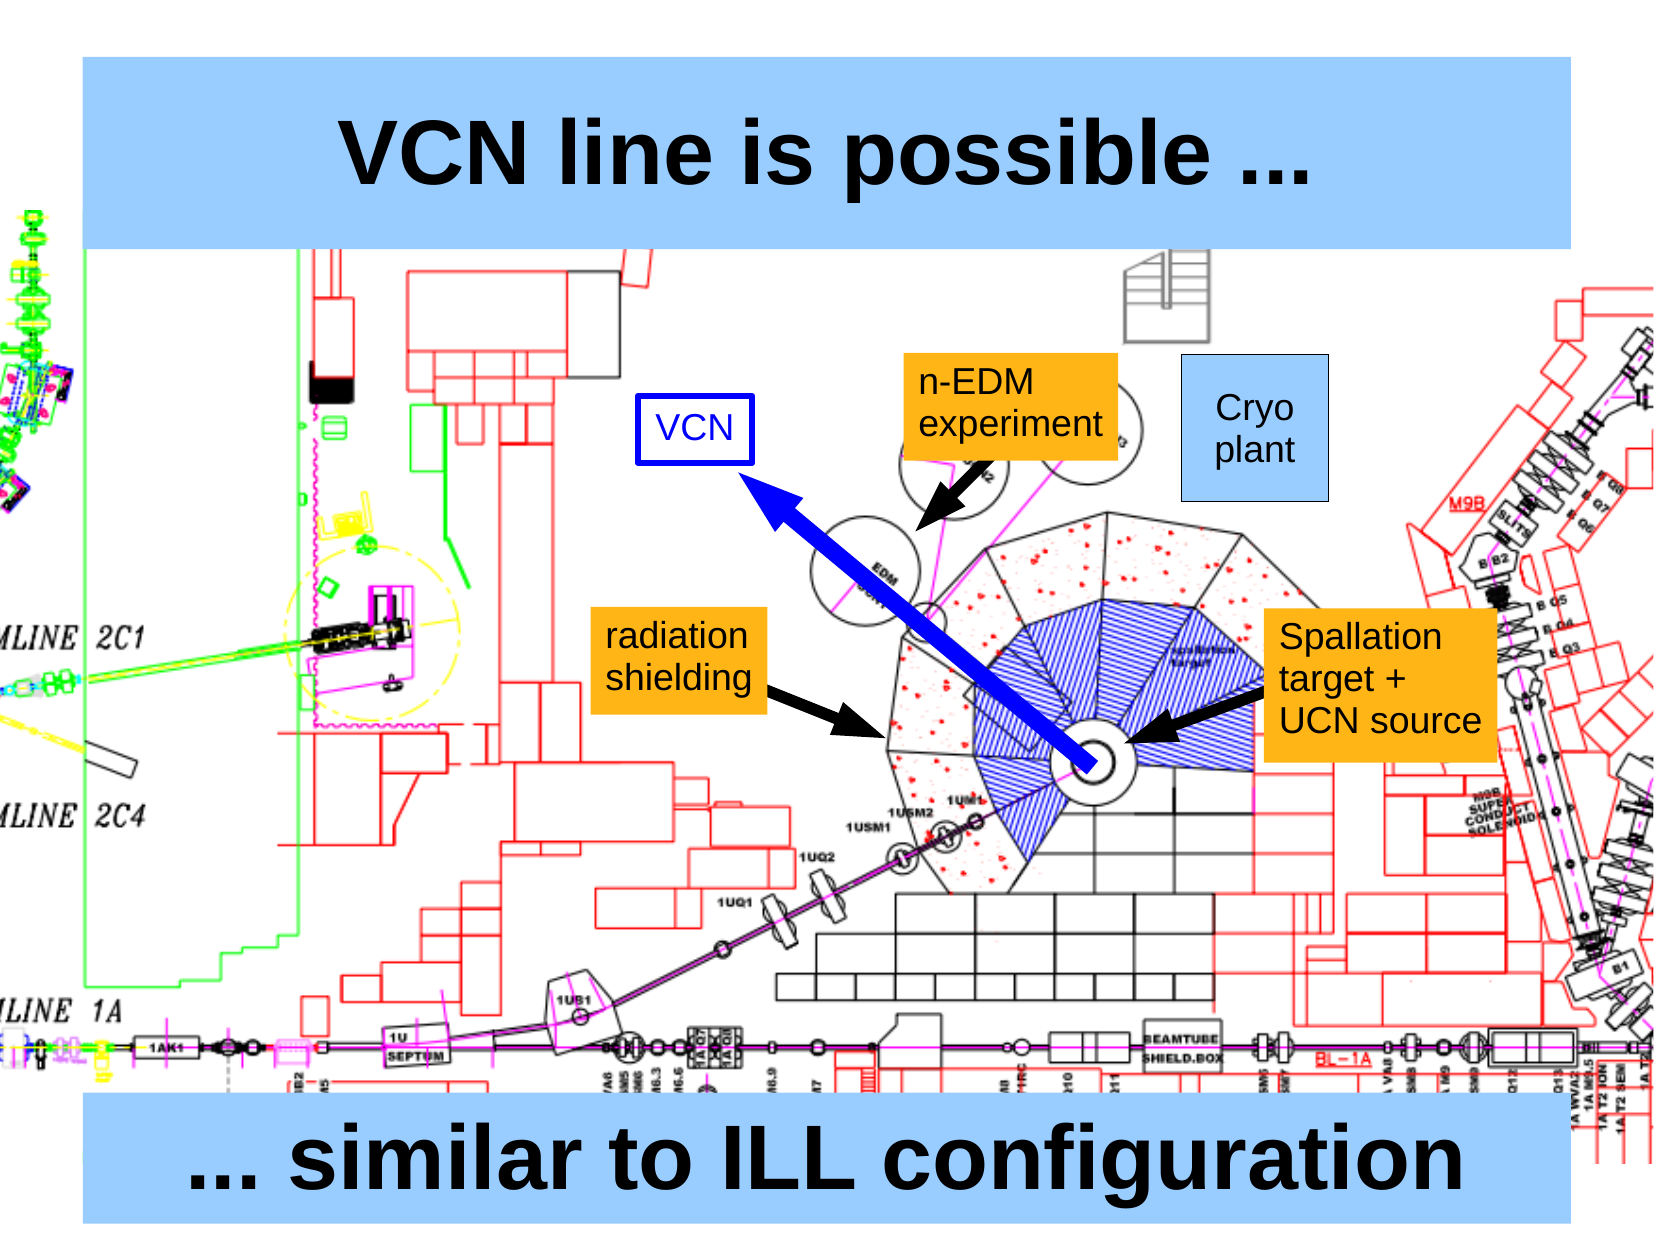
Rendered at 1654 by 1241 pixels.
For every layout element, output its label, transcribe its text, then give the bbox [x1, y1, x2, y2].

text_box Spallation target + UCN source [1263, 608, 1498, 763]
picture [0, 210, 1654, 1164]
text_box VCN [637, 395, 752, 463]
title VCN line is possible ... [82, 56, 1571, 250]
text_box n-EDM experiment [903, 352, 1118, 461]
title ... similar to ILL configuration [82, 1092, 1571, 1224]
text_box Cryo plant [1181, 354, 1329, 502]
text_box radiation shielding [590, 606, 768, 715]
